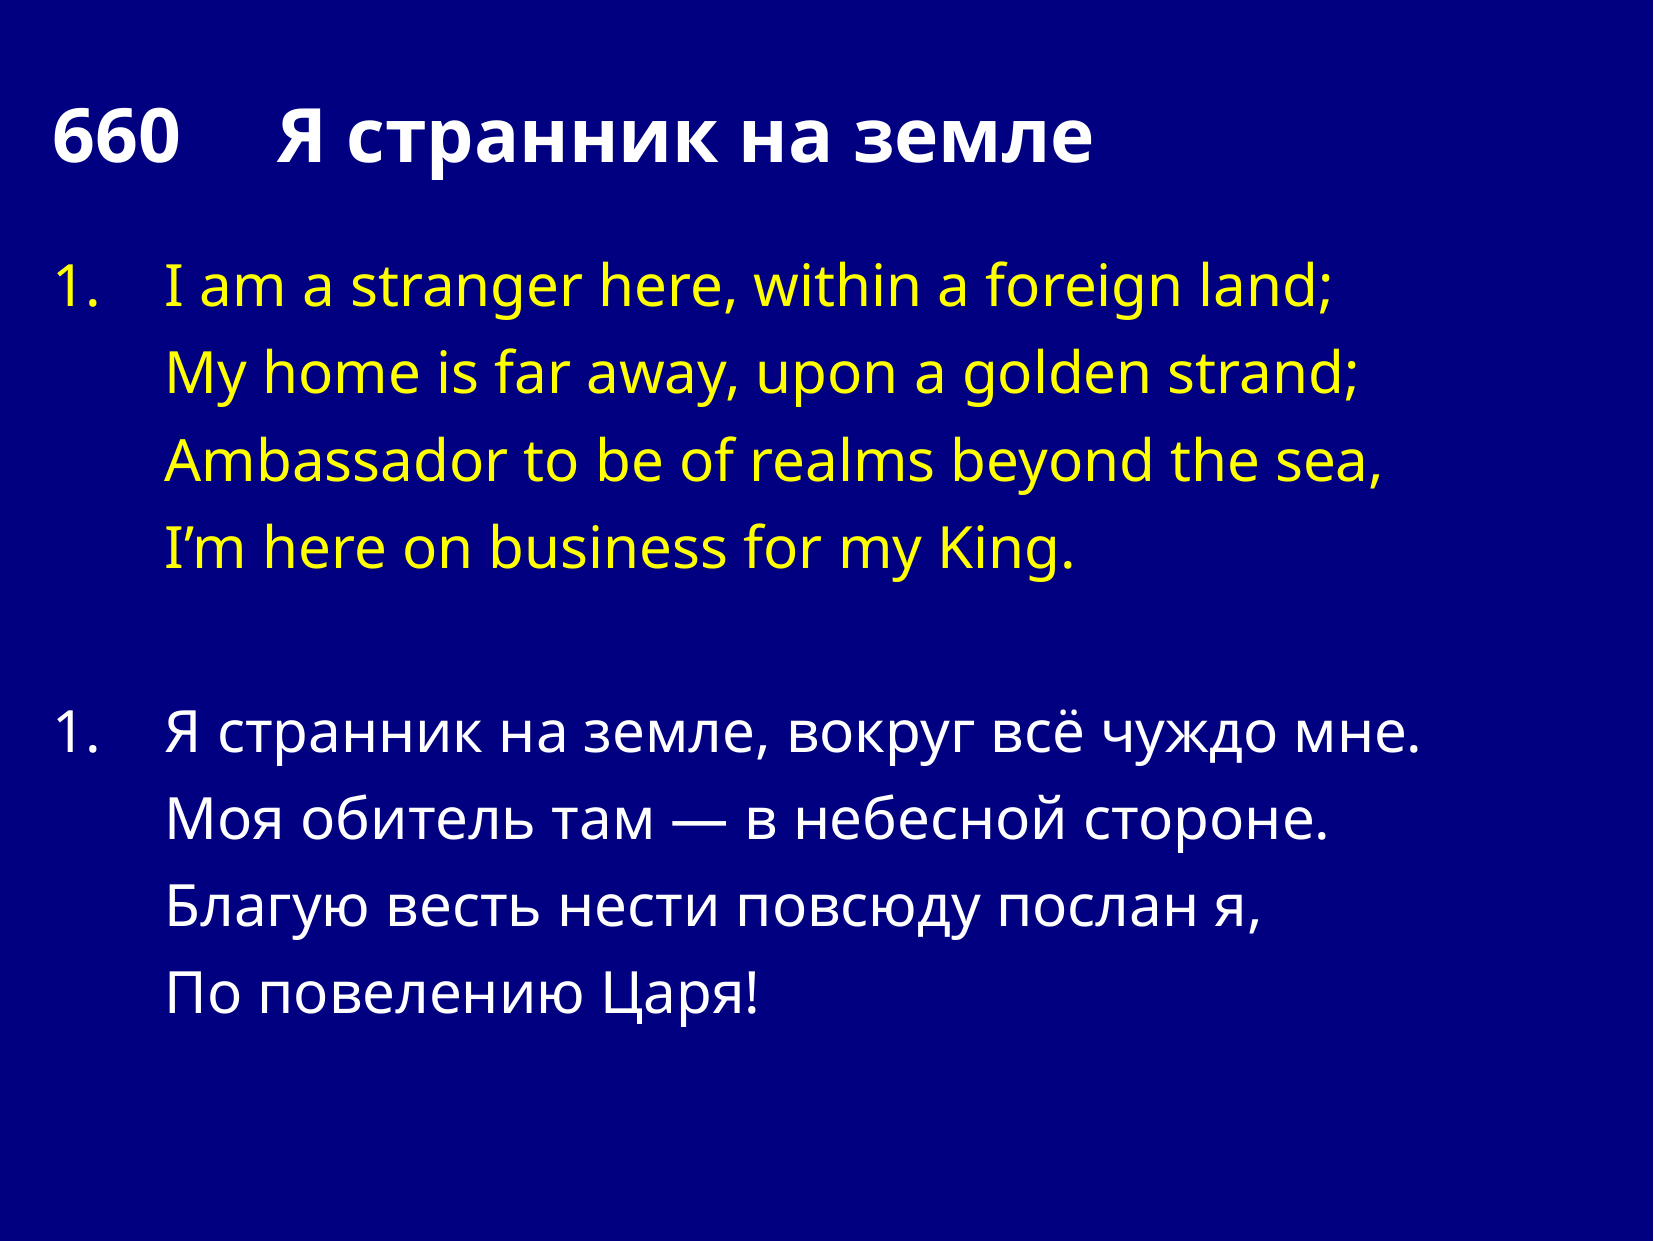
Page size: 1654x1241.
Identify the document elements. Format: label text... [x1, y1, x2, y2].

text_box 660 Я странник на земле [37, 75, 1576, 188]
text_box 1. Я странник на земле, вокруг всё чуждо мне. Моя обитель там — в небесной стороне. Благую весть нести повсюду послан я, По повелению Царя! [37, 675, 1576, 1163]
text_box 1. I am a stranger here, within a foreign land; My home is far away, upon a golden strand; Ambassador to be of realms beyond the sea, I’m here on business for my King. [37, 188, 1576, 638]
